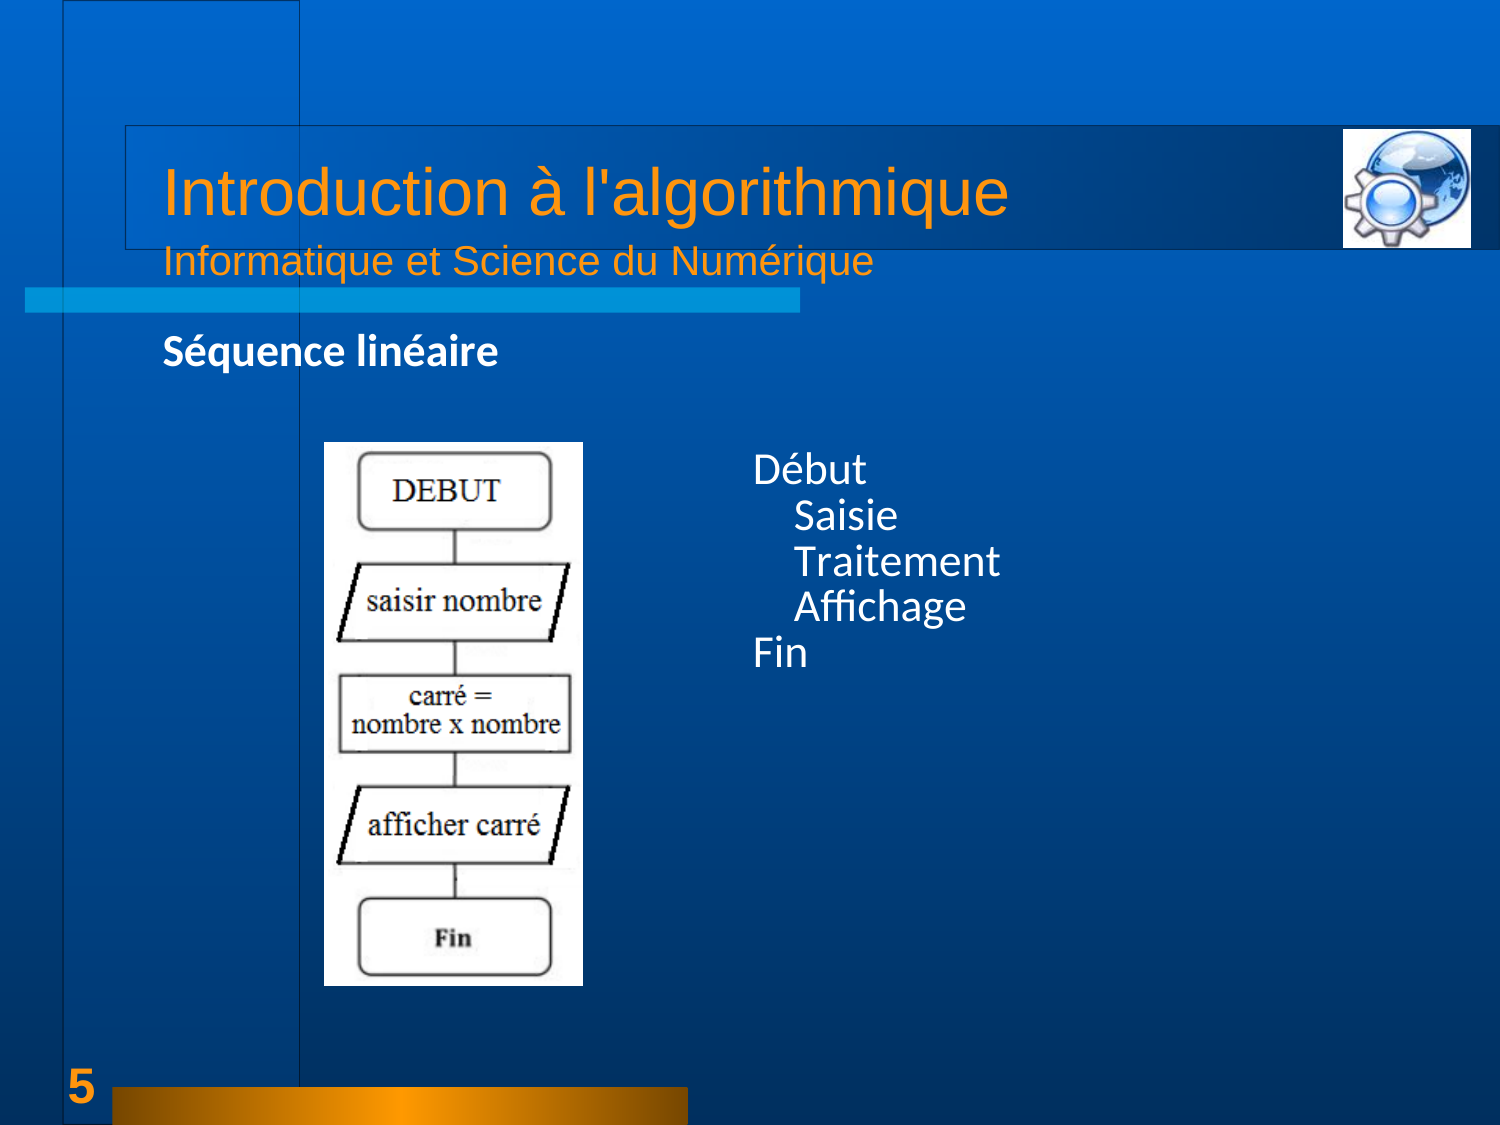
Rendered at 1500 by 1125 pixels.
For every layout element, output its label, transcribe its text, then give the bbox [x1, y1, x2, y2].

text_box Séquence linéaire [147, 324, 1418, 544]
text_box Début Saisie Traitement Affichage Fin [738, 442, 1093, 737]
picture [1343, 129, 1471, 248]
picture [324, 442, 583, 986]
